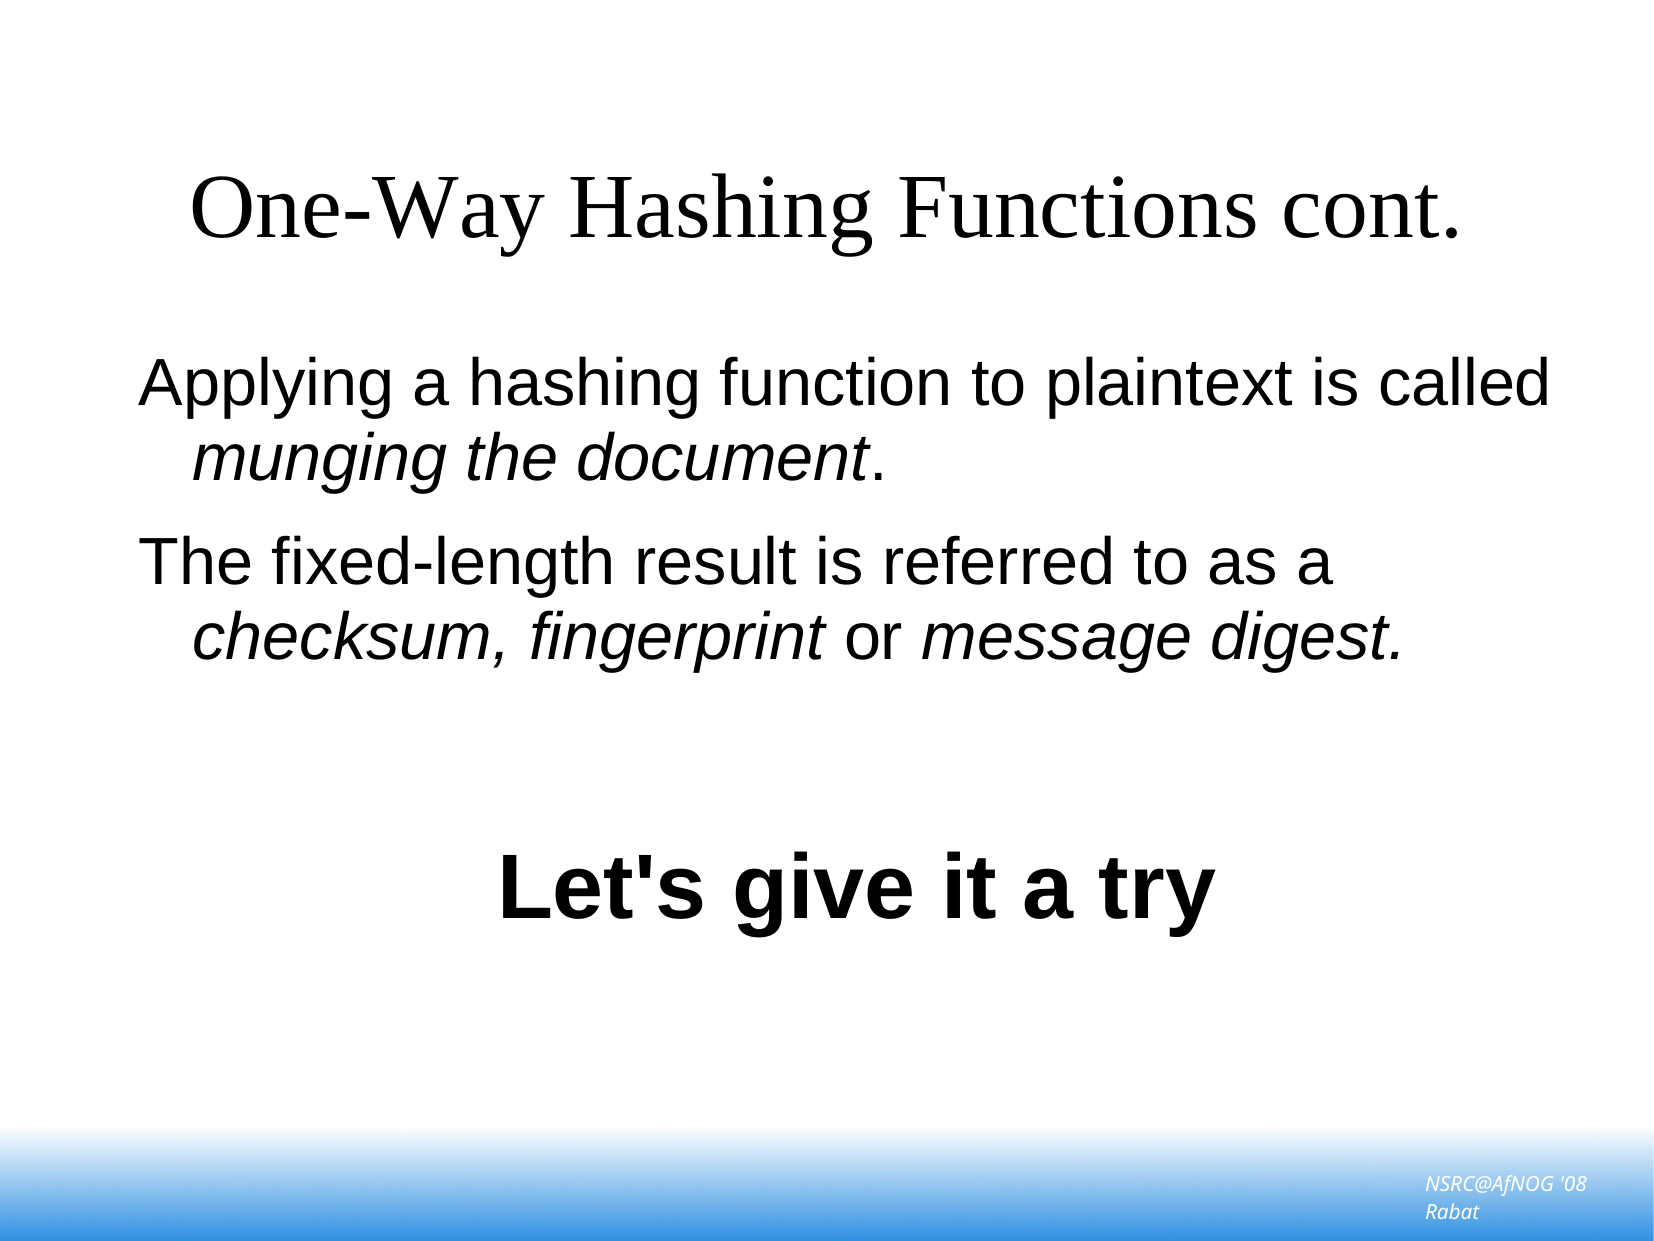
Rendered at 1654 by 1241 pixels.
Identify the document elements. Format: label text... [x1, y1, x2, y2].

title One-Way Hashing Functions cont. [121, 102, 1534, 310]
picture [0, 1124, 1654, 1241]
list Applying a hashing function to plaintext is called munging the document. The fixed-length result is referred to as a checksum, fingerprint or message digest. Let's give it a try [121, 344, 1576, 1126]
